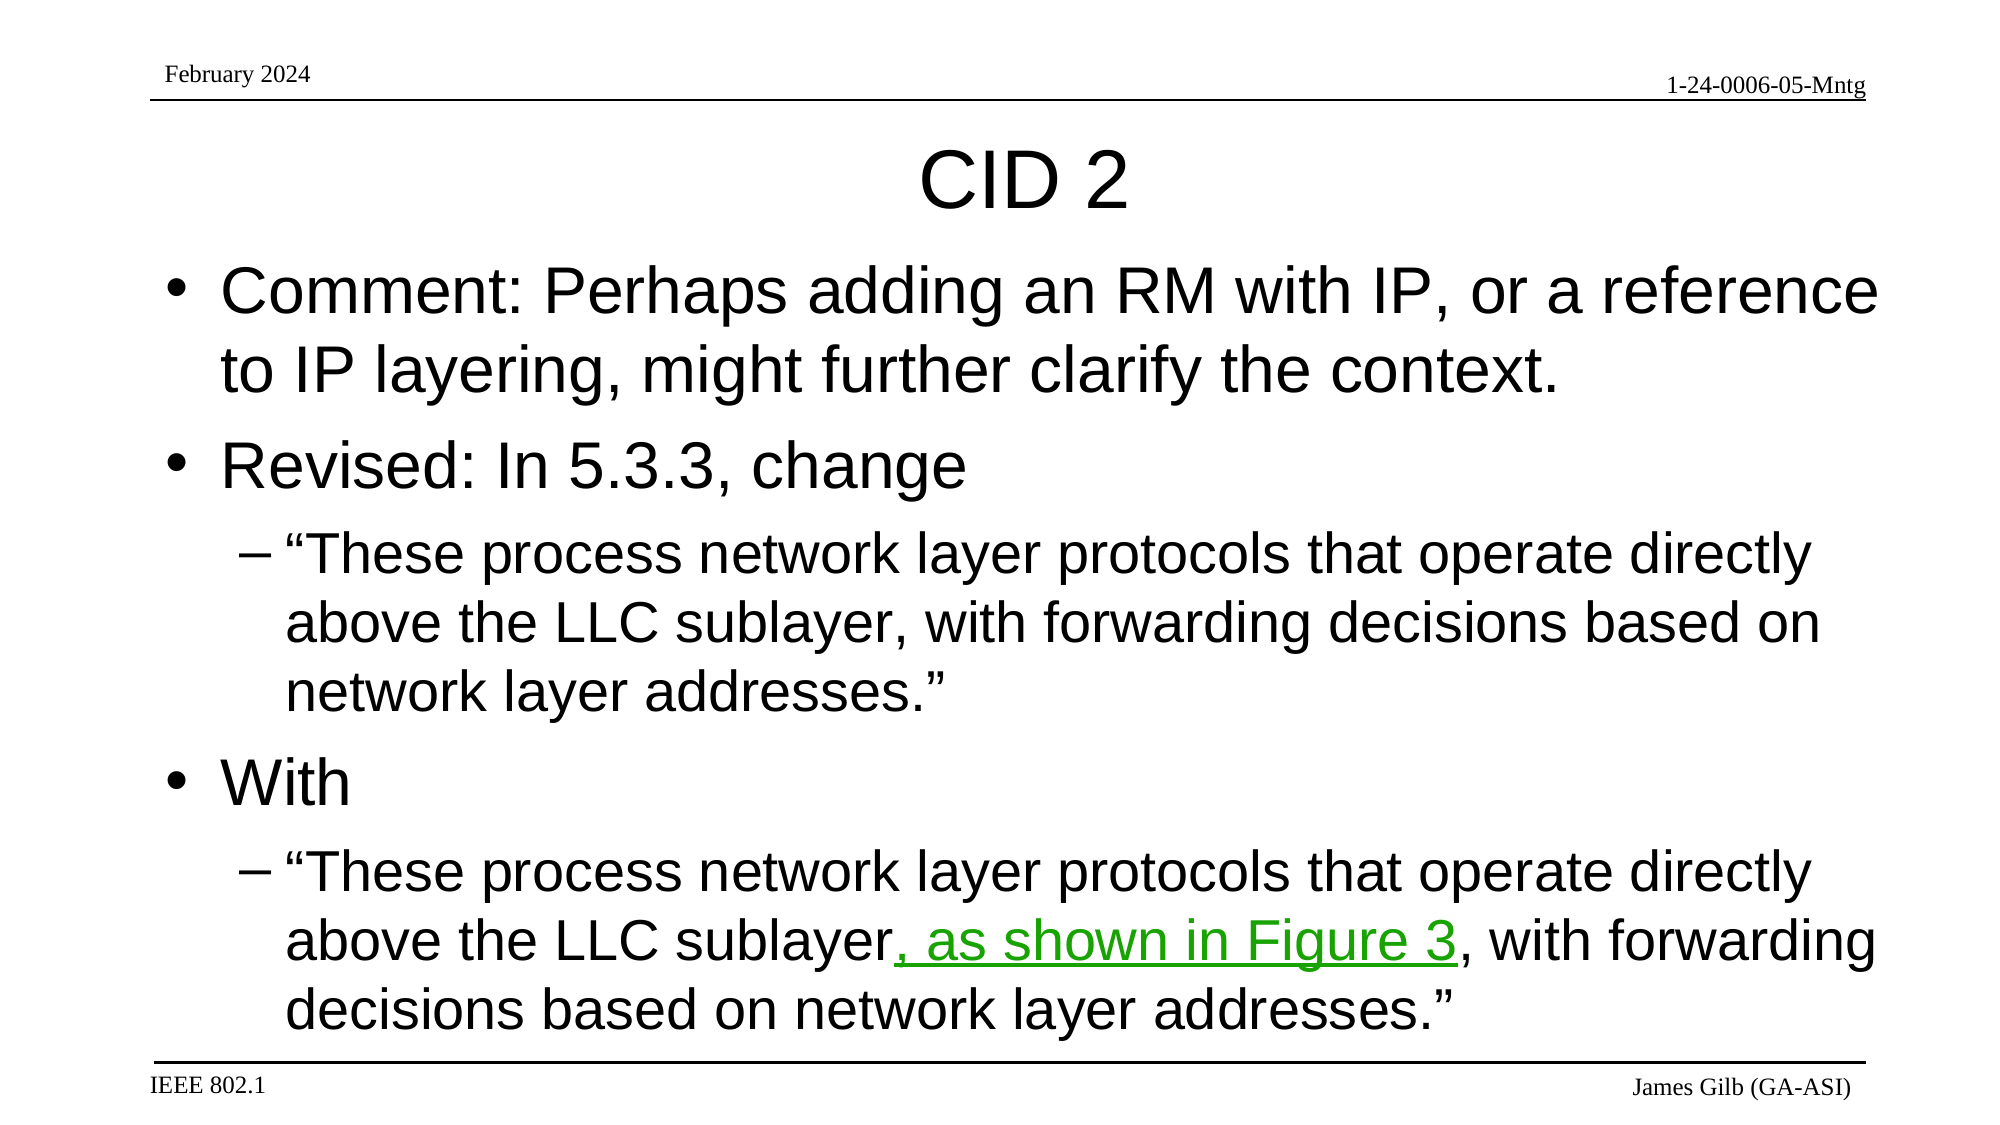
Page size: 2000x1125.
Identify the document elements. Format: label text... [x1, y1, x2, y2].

list Comment: Perhaps adding an RM with IP, or a reference to IP layering, might further clarify the context. Revised: In 5.3.3, change “These process network layer protocols that operate directly above the LLC sublayer, with forwarding decisions based on network layer addresses.” With “These process network layer protocols that operate directly above the LLC sublayer, as shown in Figure 3, with forwarding decisions based on network layer addresses.” [150, 239, 1900, 1051]
title CID 2 [149, 112, 1900, 238]
